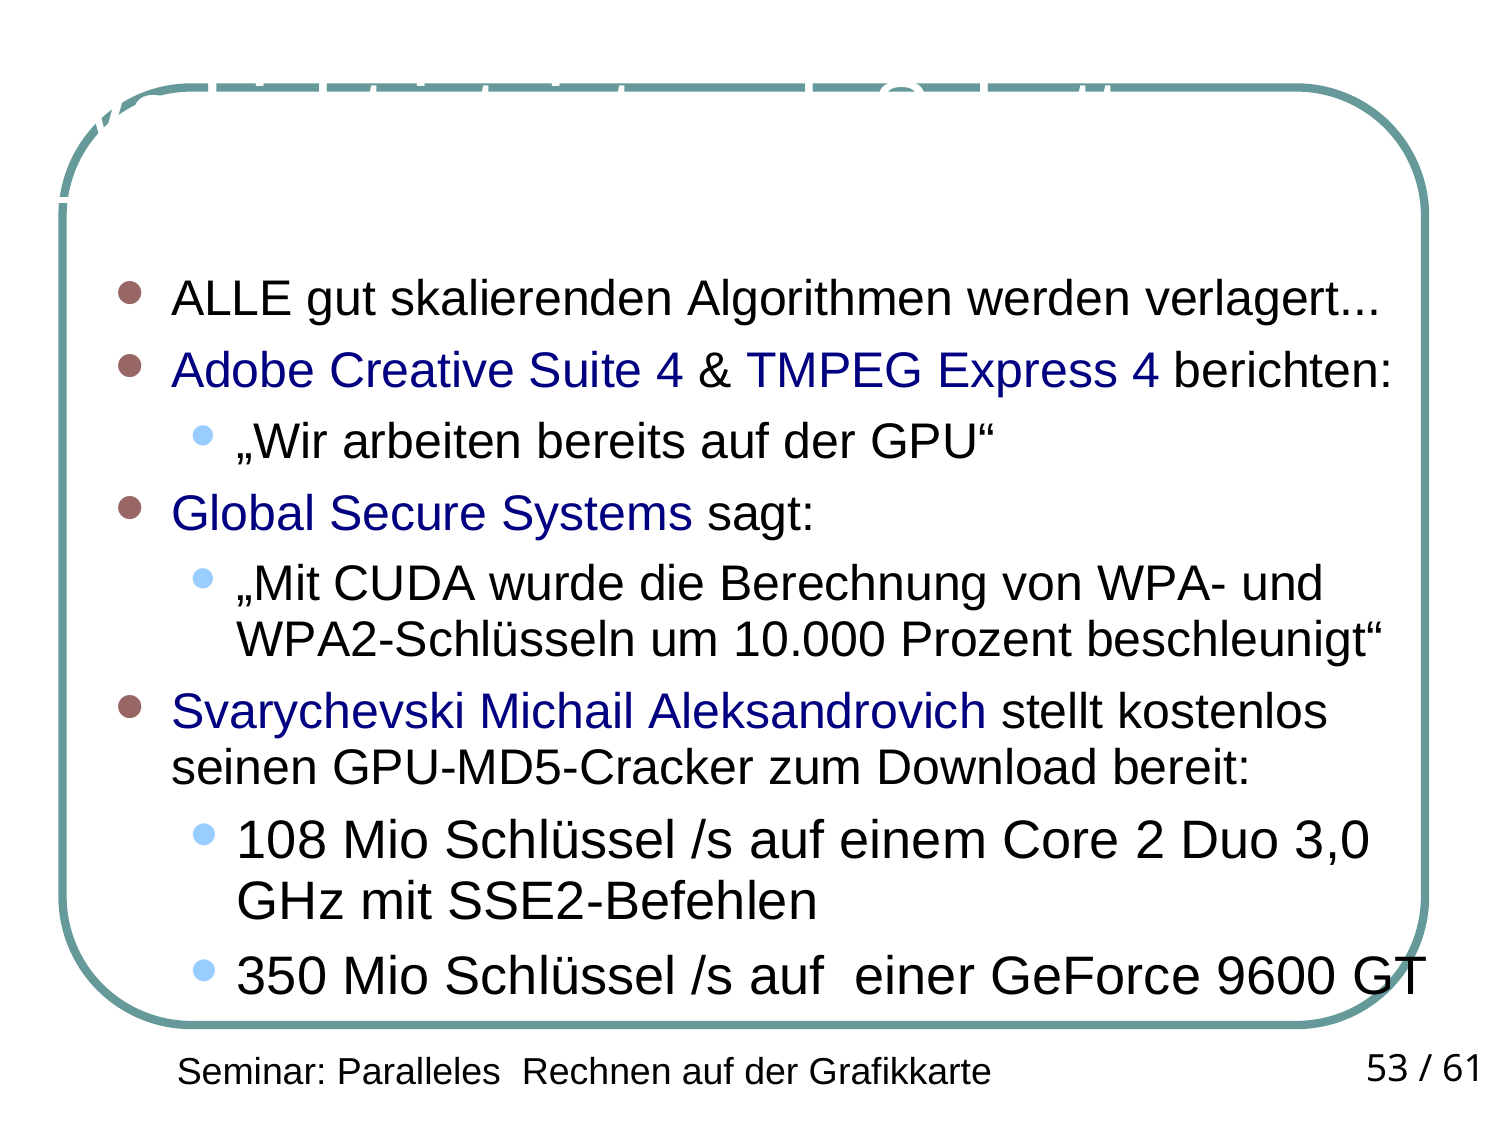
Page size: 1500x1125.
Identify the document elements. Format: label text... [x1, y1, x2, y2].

title Wo Licht ist, ist auch Schatten [31, 0, 1347, 226]
list ALLE gut skalierenden Algorithmen werden verlagert... Adobe Creative Suite 4 & TMPEG Express 4 berichten: „Wir arbeiten bereits auf der GPU“ Global Secure Systems sagt: „Mit CUDA wurde die Berechnung von WPA- und WPA2-Schlüsseln um 10.000 Prozent beschleunigt“ Svarychevski Michail Aleksandrovich stellt kostenlos seinen GPU-MD5-Cracker zum Download bereit: 108 Mio Schlüssel /s auf einem Core 2 Duo 3,0 GHz mit SSE2-Befehlen 350 Mio Schlüssel /s auf einer GeForce 9600 GT [99, 262, 1447, 1084]
